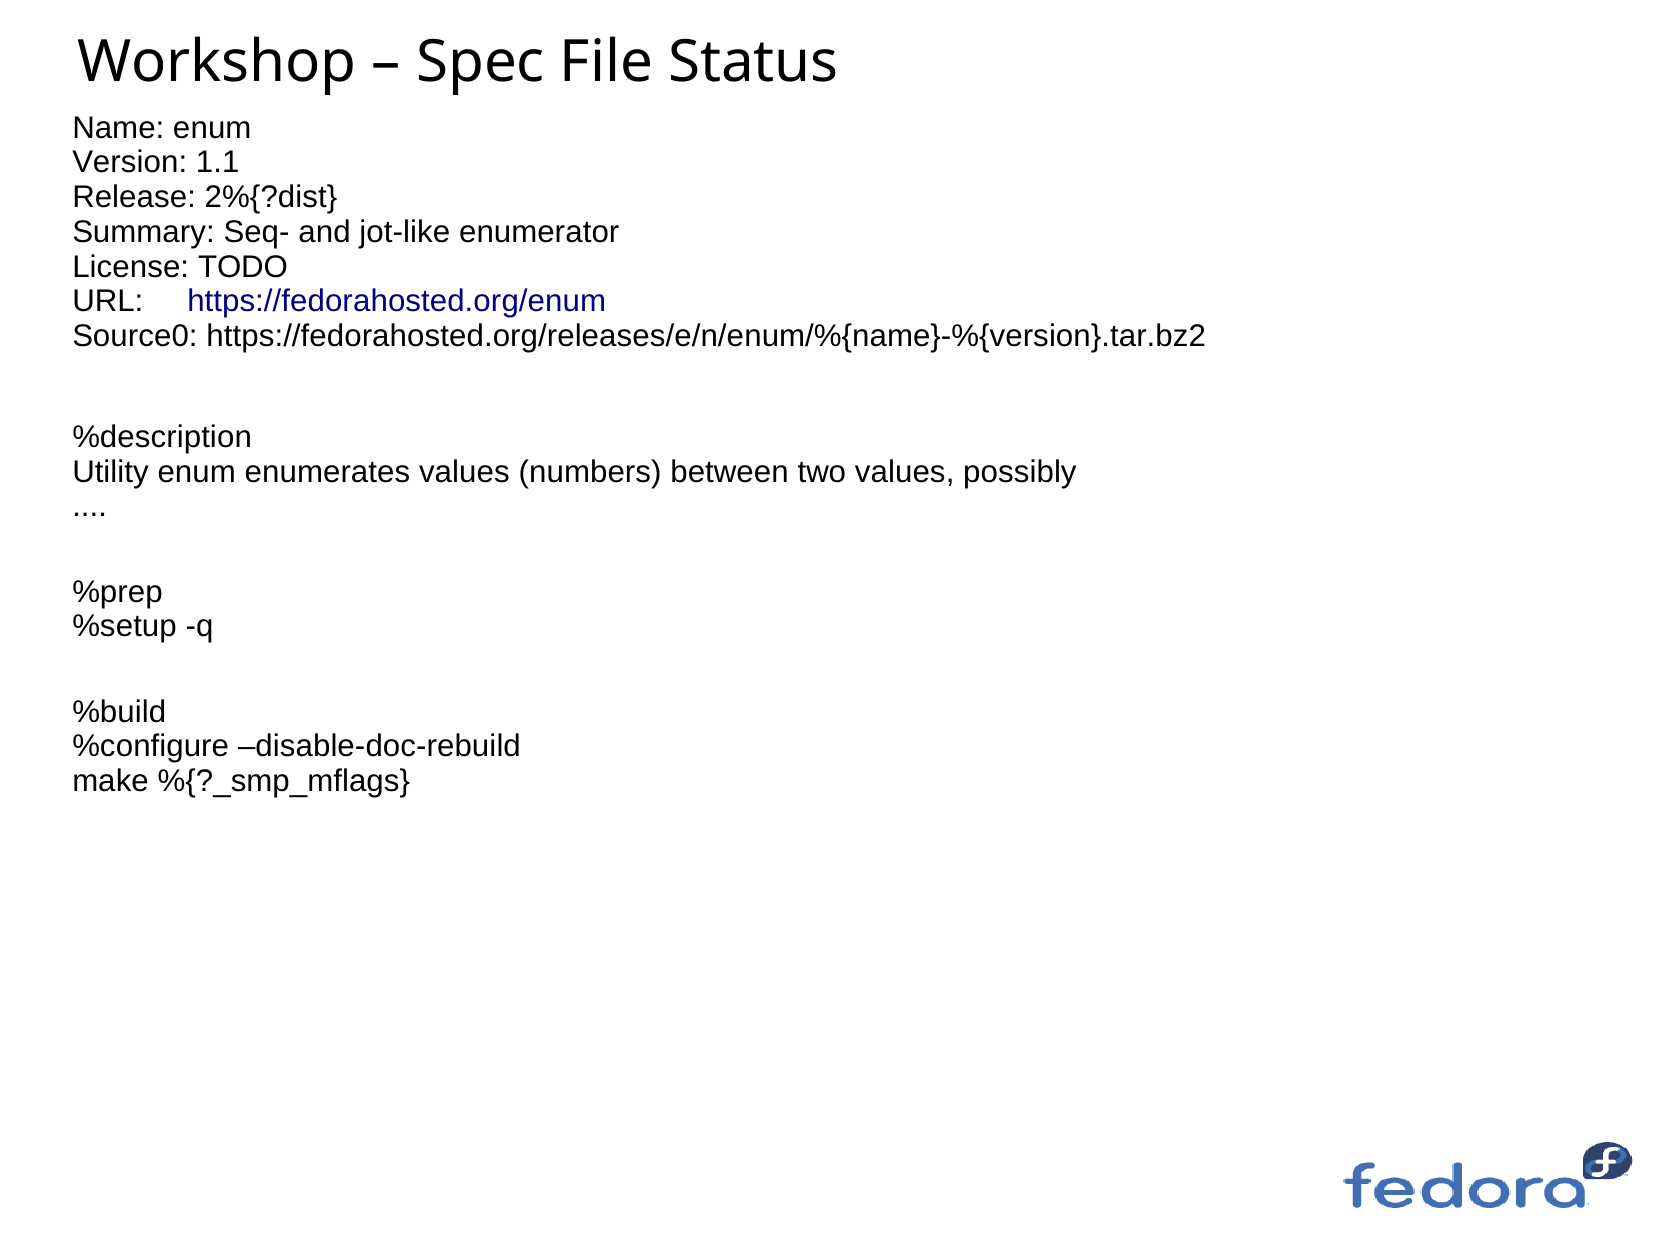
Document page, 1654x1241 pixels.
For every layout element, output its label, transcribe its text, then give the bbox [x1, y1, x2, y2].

list Name: enum Version: 1.1 Release: 2%{?dist} Summary: Seq- and jot-like enumerator License: TODO URL: https://fedorahosted.org/enum Source0: https://fedorahosted.org/releases/e/n/enum/%{name}-%{version}.tar.bz2 %description Utility enum enumerates values (numbers) between two values, possibly .... %prep %setup -q %build %configure –disable-doc-rebuild make %{?_smp_mflags} [72, 109, 1592, 1135]
picture [1332, 1124, 1651, 1227]
title Workshop – Spec File Status [77, 0, 1509, 109]
